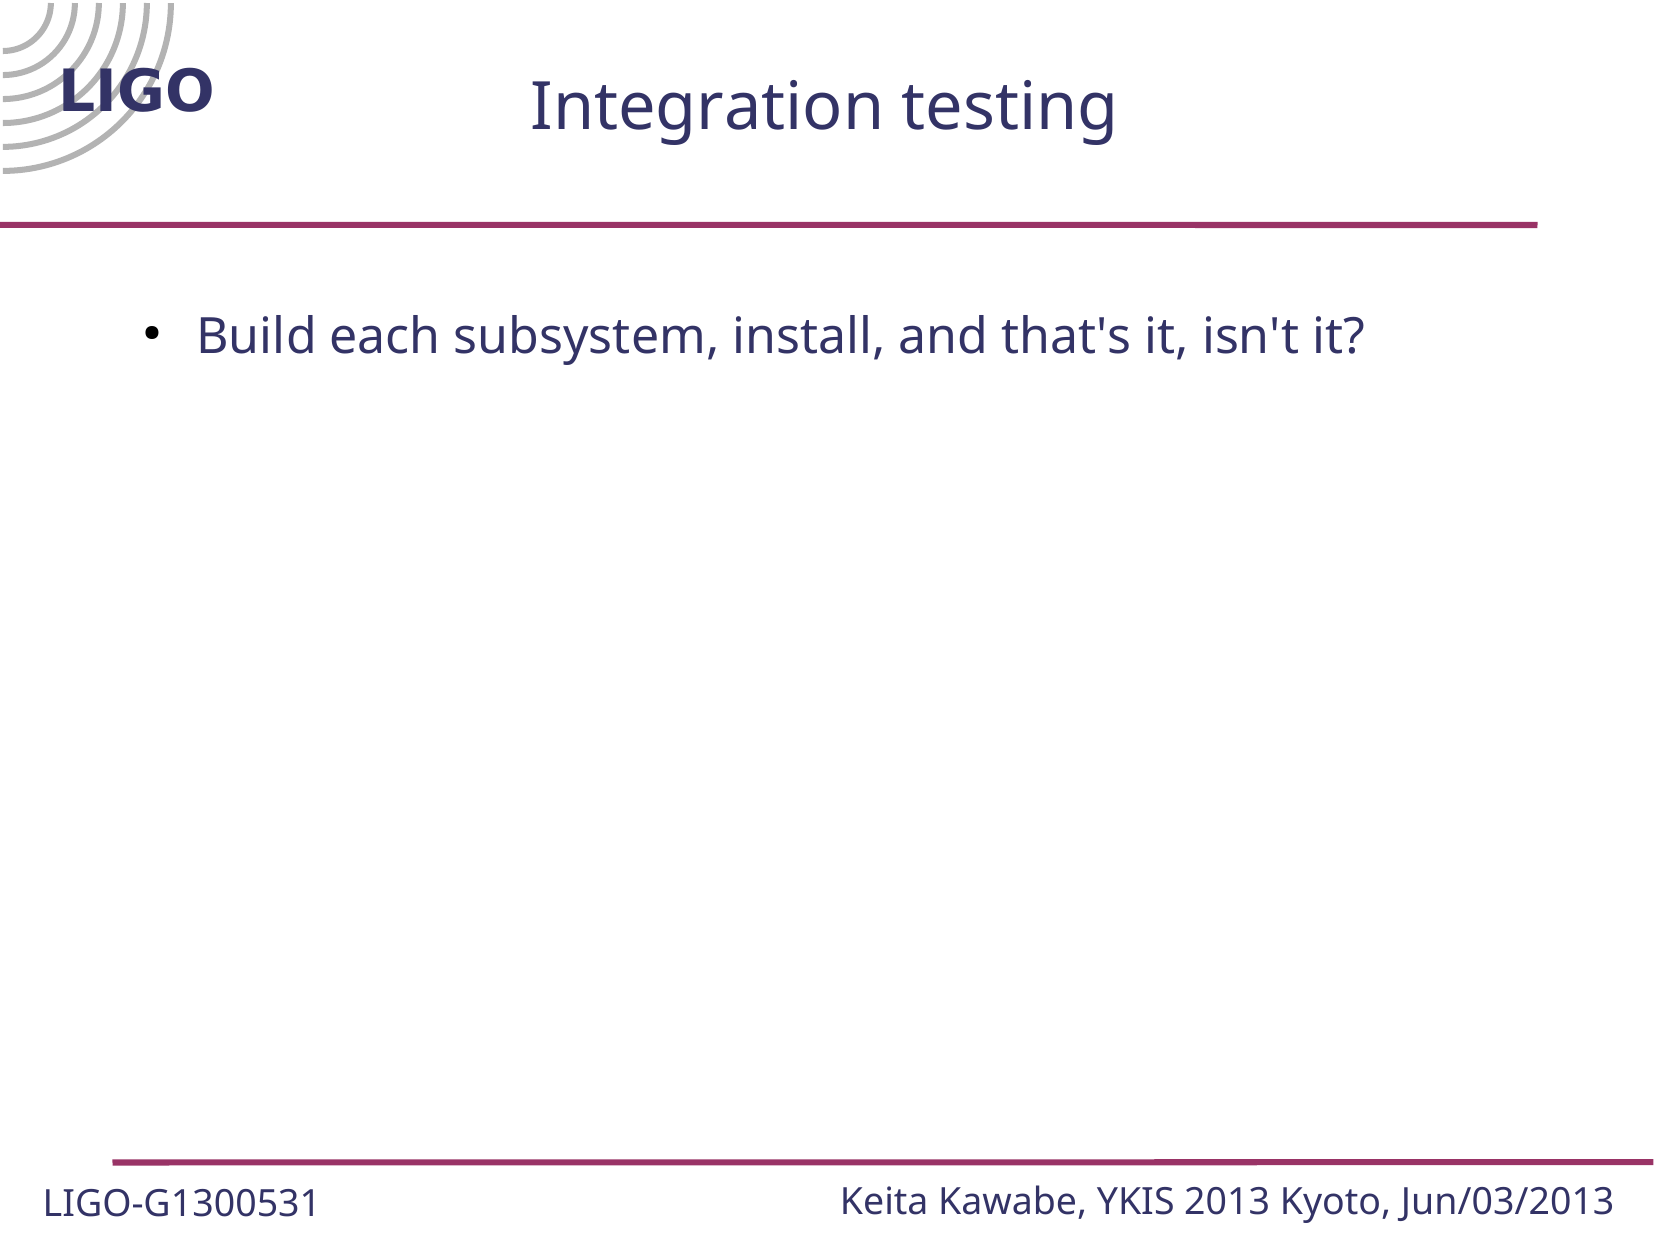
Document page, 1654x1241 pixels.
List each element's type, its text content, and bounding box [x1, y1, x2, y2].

list Build each subsystem, install, and that's it, isn't it? [125, 300, 1538, 1020]
title Integration testing [187, 0, 1463, 208]
